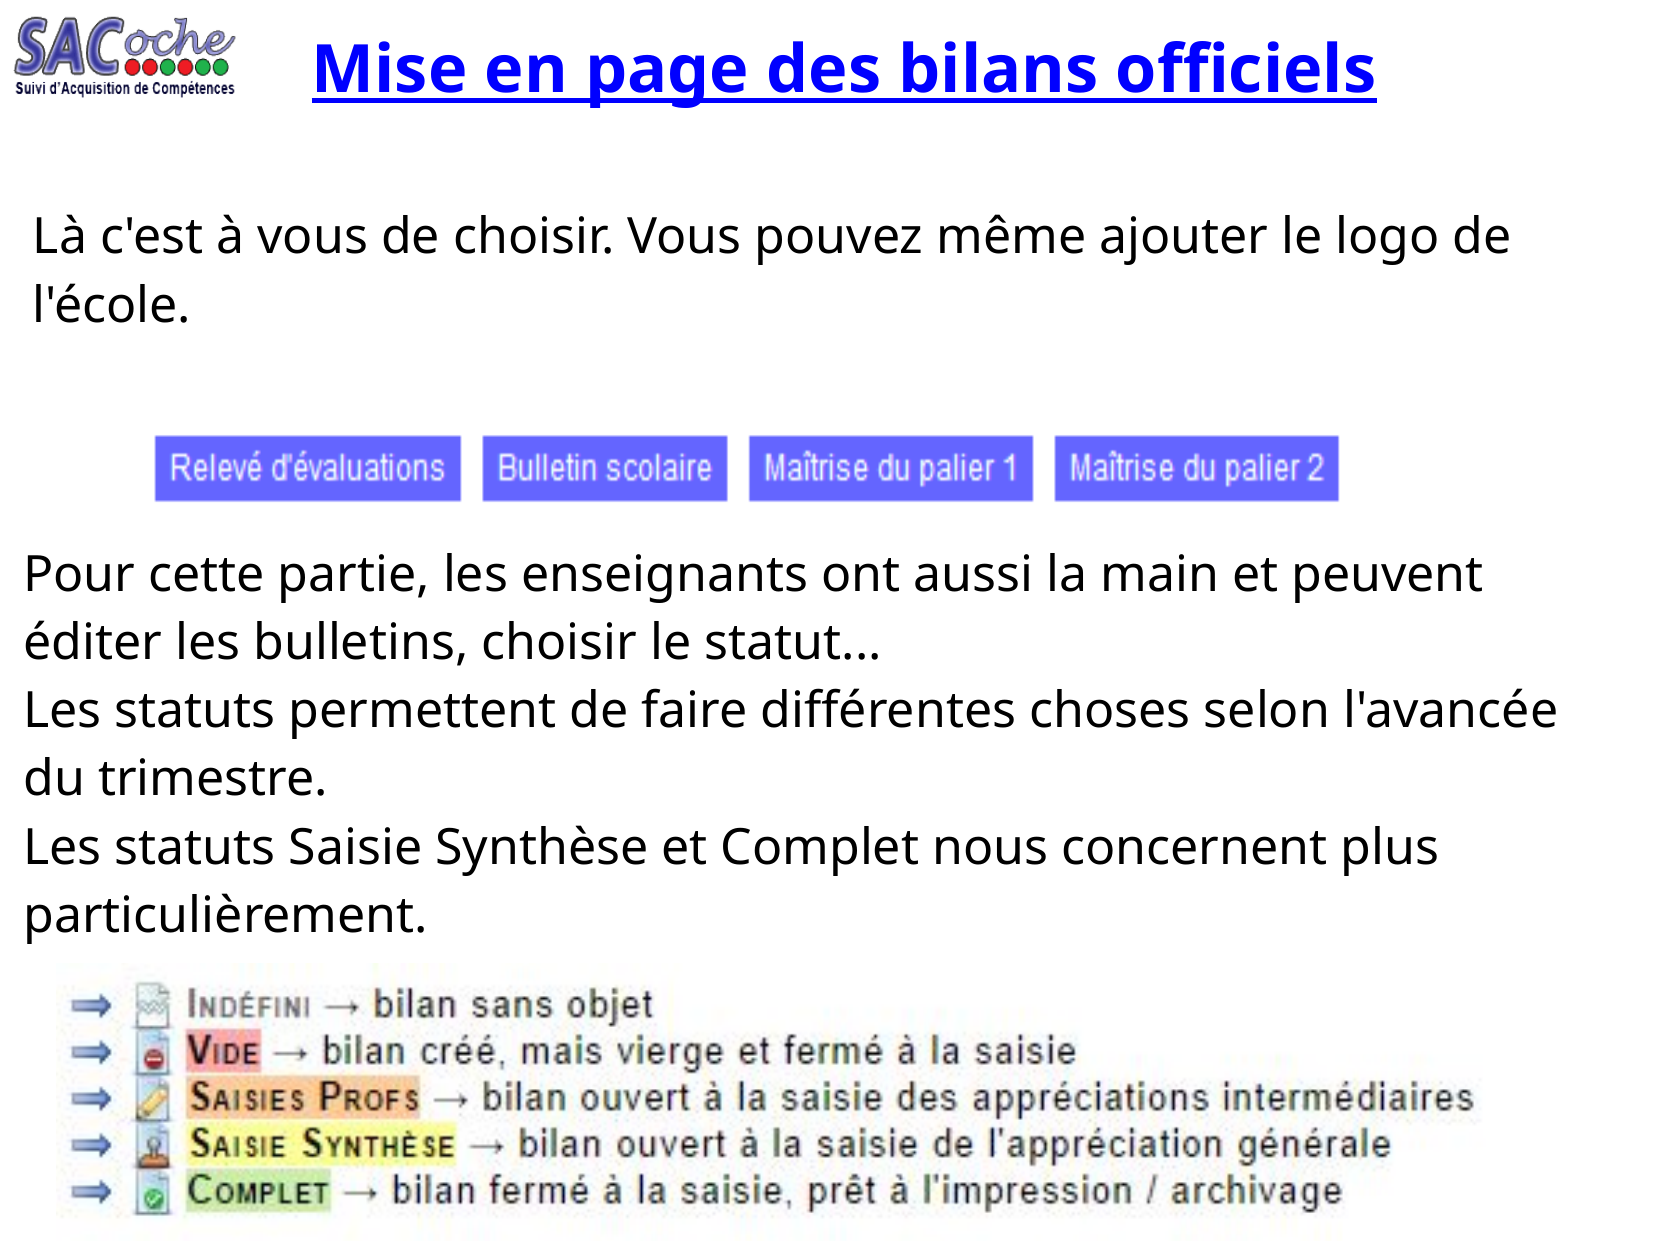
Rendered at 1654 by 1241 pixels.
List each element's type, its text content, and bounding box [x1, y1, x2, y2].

text_box Pour cette partie, les enseignants ont aussi la main et peuvent éditer les bulletins, choisir le statut... Les statuts permettent de faire différentes choses selon l'avancée du trimestre. Les statuts Saisie Synthèse et Complet nous concernent plus particulièrement. [8, 530, 1641, 964]
picture [10, 13, 239, 99]
title Mise en page des bilans officiels [311, 0, 1511, 136]
picture [56, 963, 1499, 1241]
picture [151, 431, 1354, 511]
text_box Là c'est à vous de choisir. Vous pouvez même ajouter le logo de l'école. [18, 192, 1607, 348]
